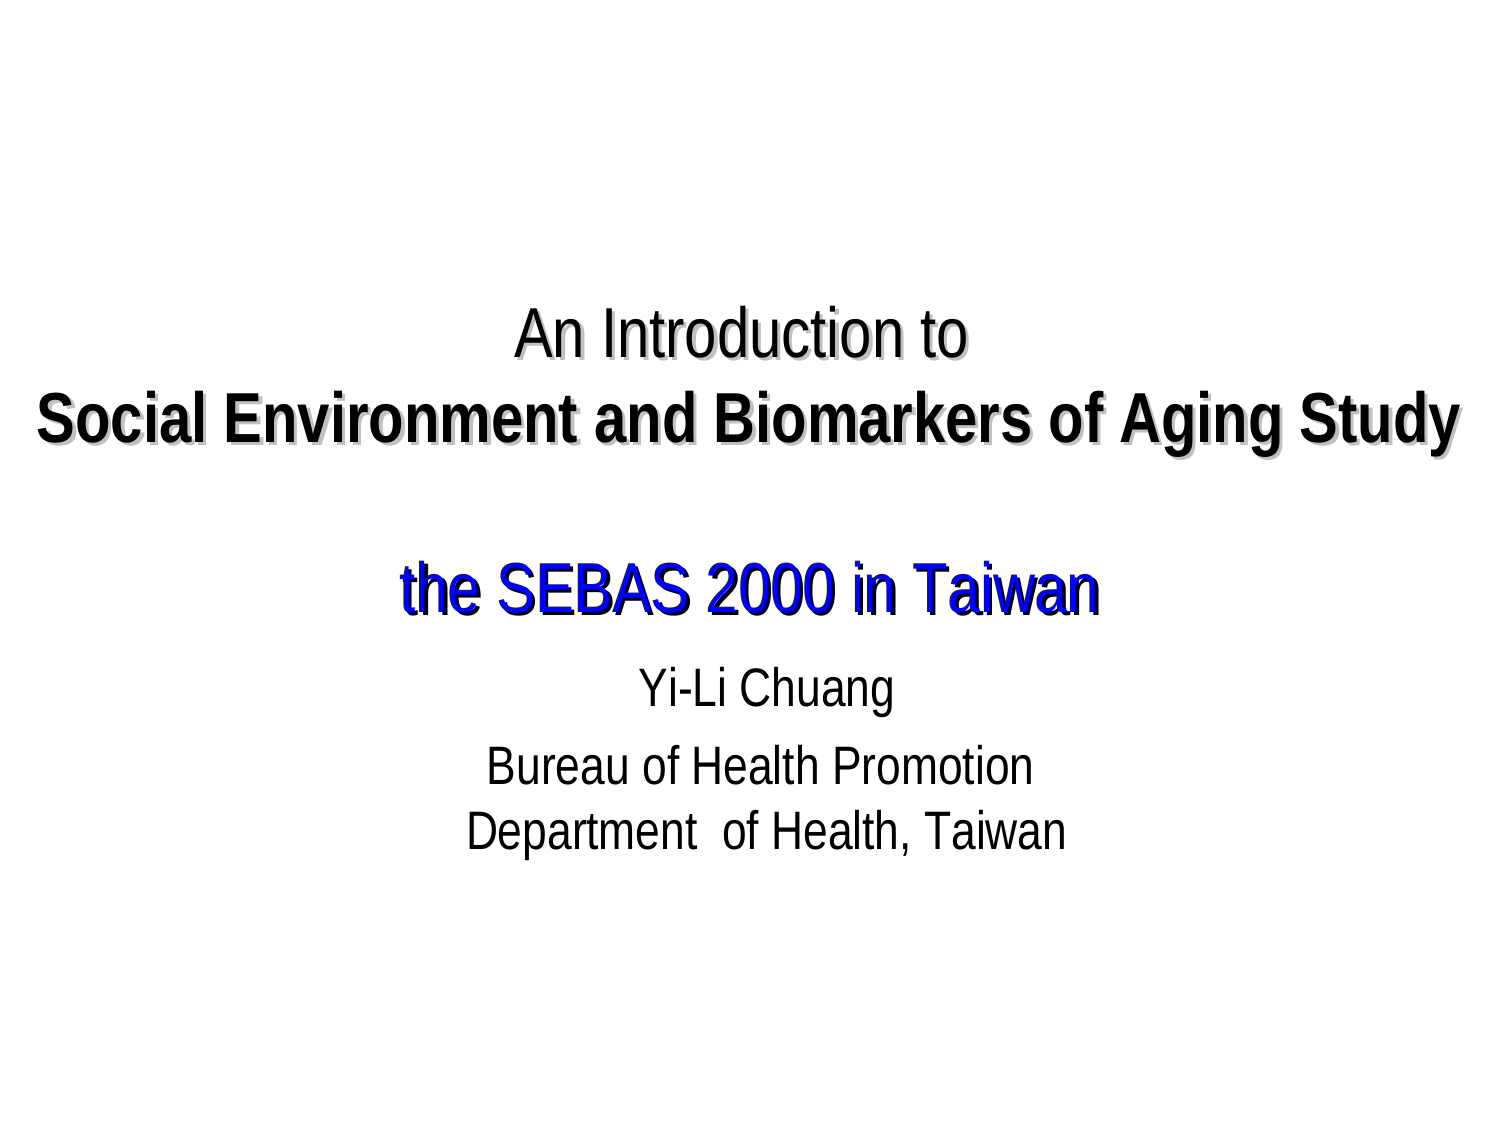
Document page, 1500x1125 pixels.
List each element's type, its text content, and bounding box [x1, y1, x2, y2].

subtitle Yi-Li Chuang Bureau of Health Promotion Department of Health, Taiwan [242, 645, 1293, 1012]
title An Introduction to Social Environment and Biomarkers of Aging Study the SEBAS 2000 in Taiwan [20, 278, 1480, 563]
